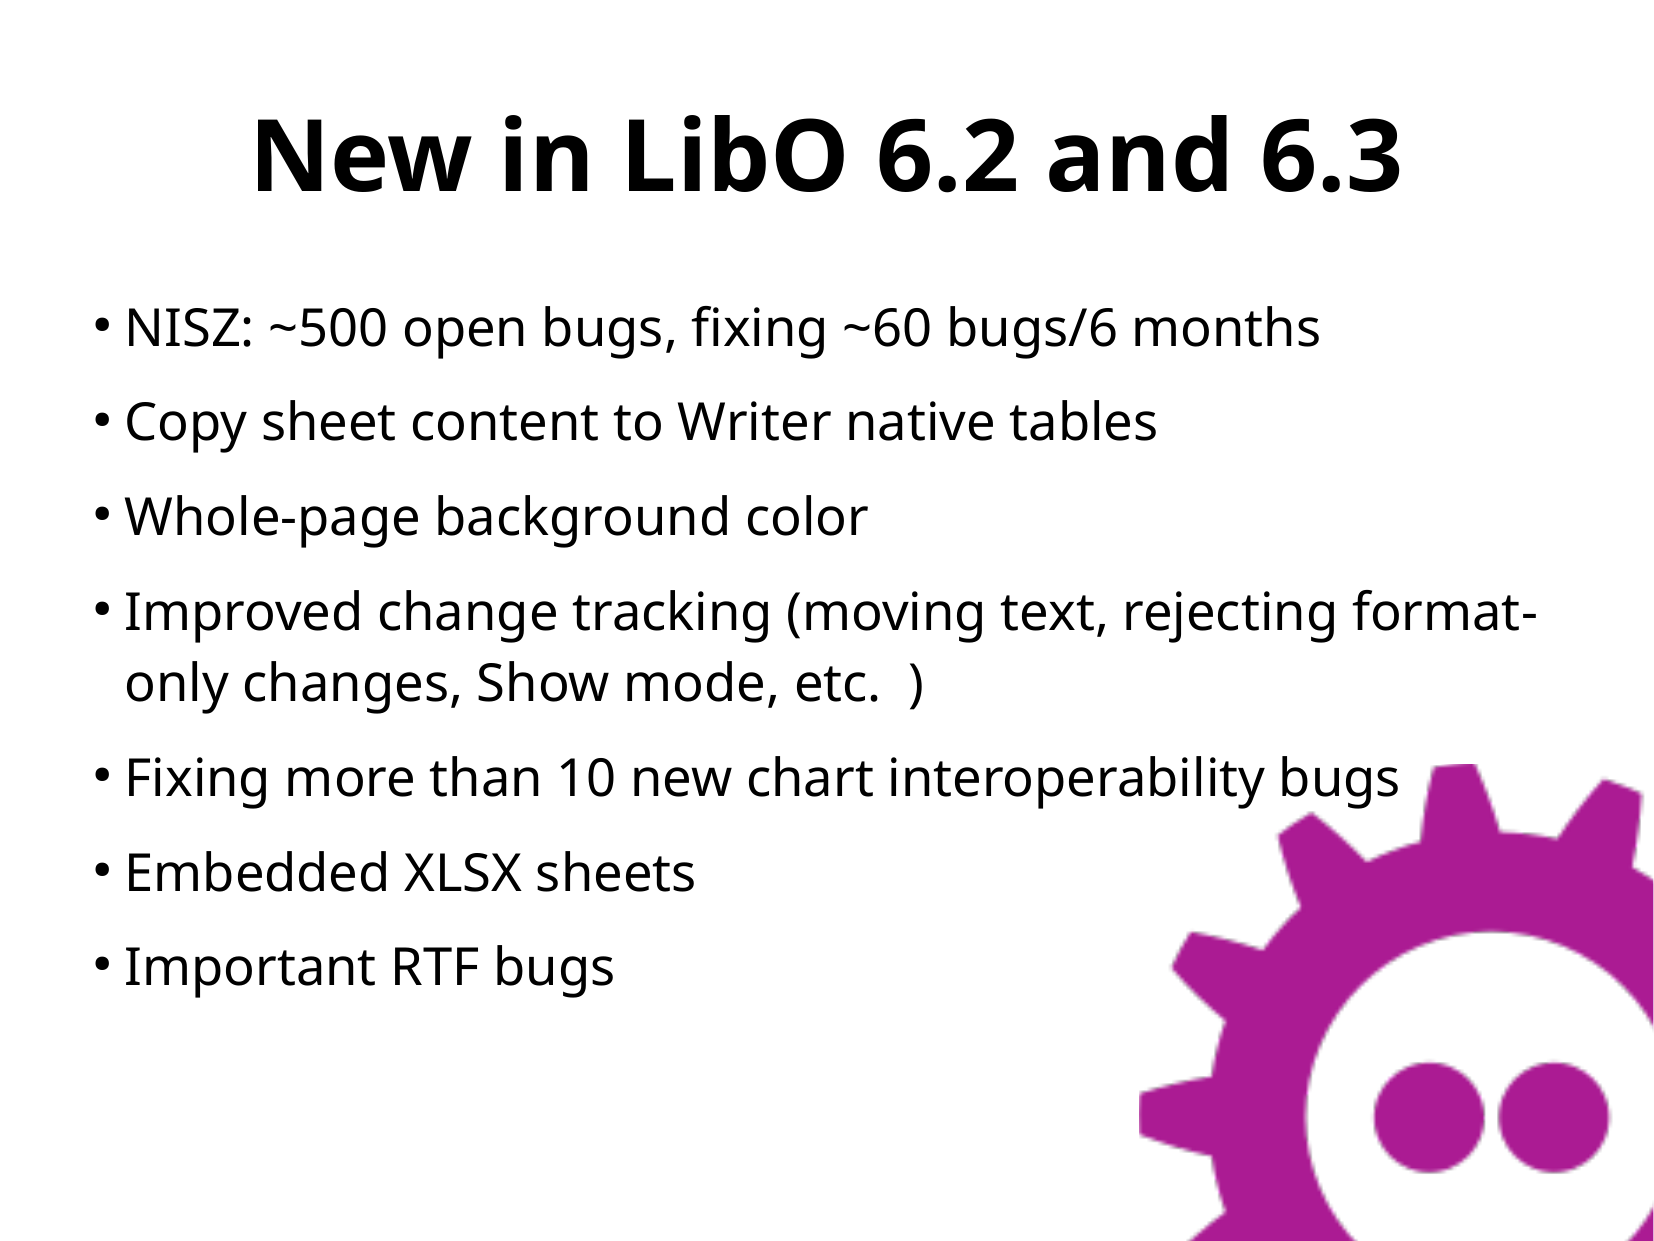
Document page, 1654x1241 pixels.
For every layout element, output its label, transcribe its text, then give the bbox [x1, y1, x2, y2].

title New in LibO 6.2 and 6.3 [82, 49, 1571, 257]
list NISZ: ~500 open bugs, fixing ~60 bugs/6 months Copy sheet content to Writer native tables Whole-page background color Improved change tracking (moving text, rejecting format-only changes, Show mode, etc. ) Fixing more than 10 new chart interoperability bugs Embedded XLSX sheets Important RTF bugs [82, 290, 1571, 1010]
picture [1139, 764, 1654, 1241]
